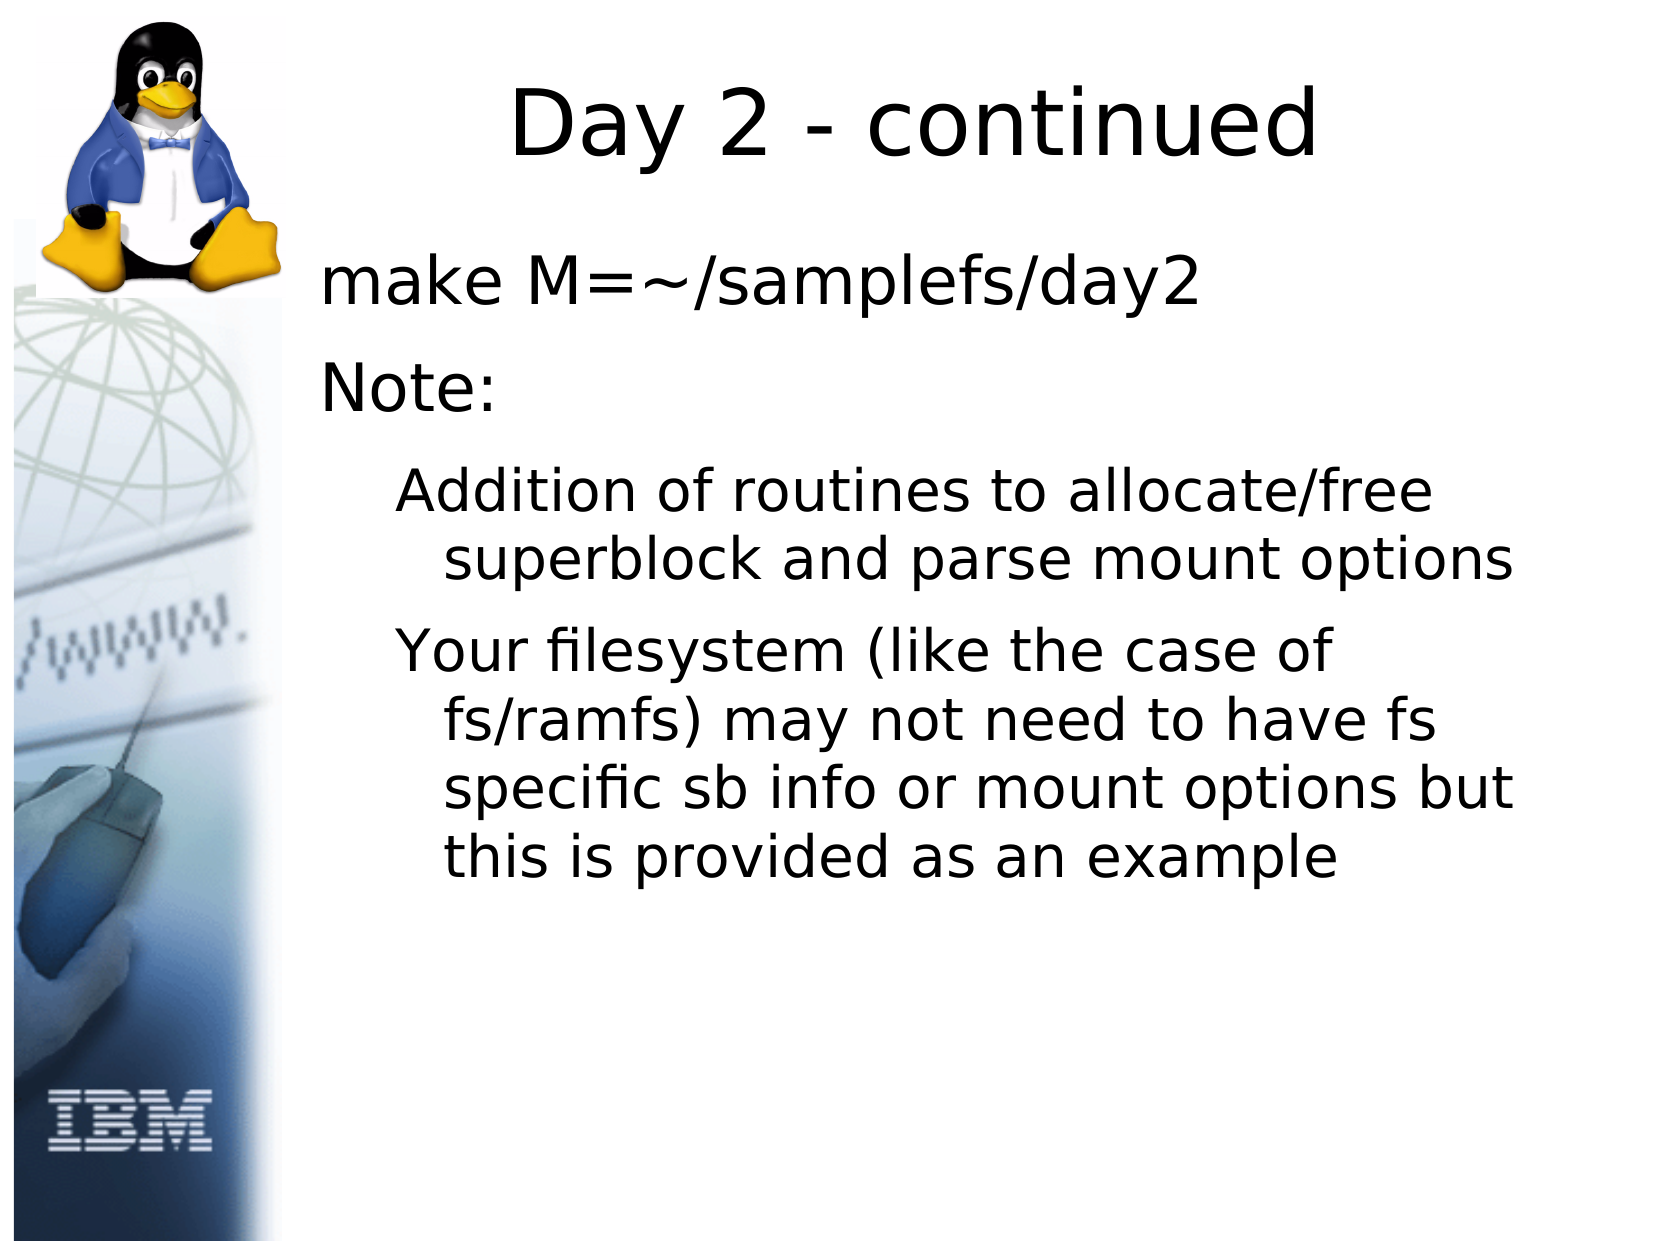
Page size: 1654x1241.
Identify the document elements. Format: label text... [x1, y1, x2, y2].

title Day 2 - continued [301, 39, 1528, 209]
list make M=~/samplefs/day2 Note: Addition of routines to allocate/free superblock and parse mount options Your filesystem (like the case of fs/ramfs) may not need to have fs specific sb info or mount options but this is provided as an example [301, 243, 1520, 1182]
